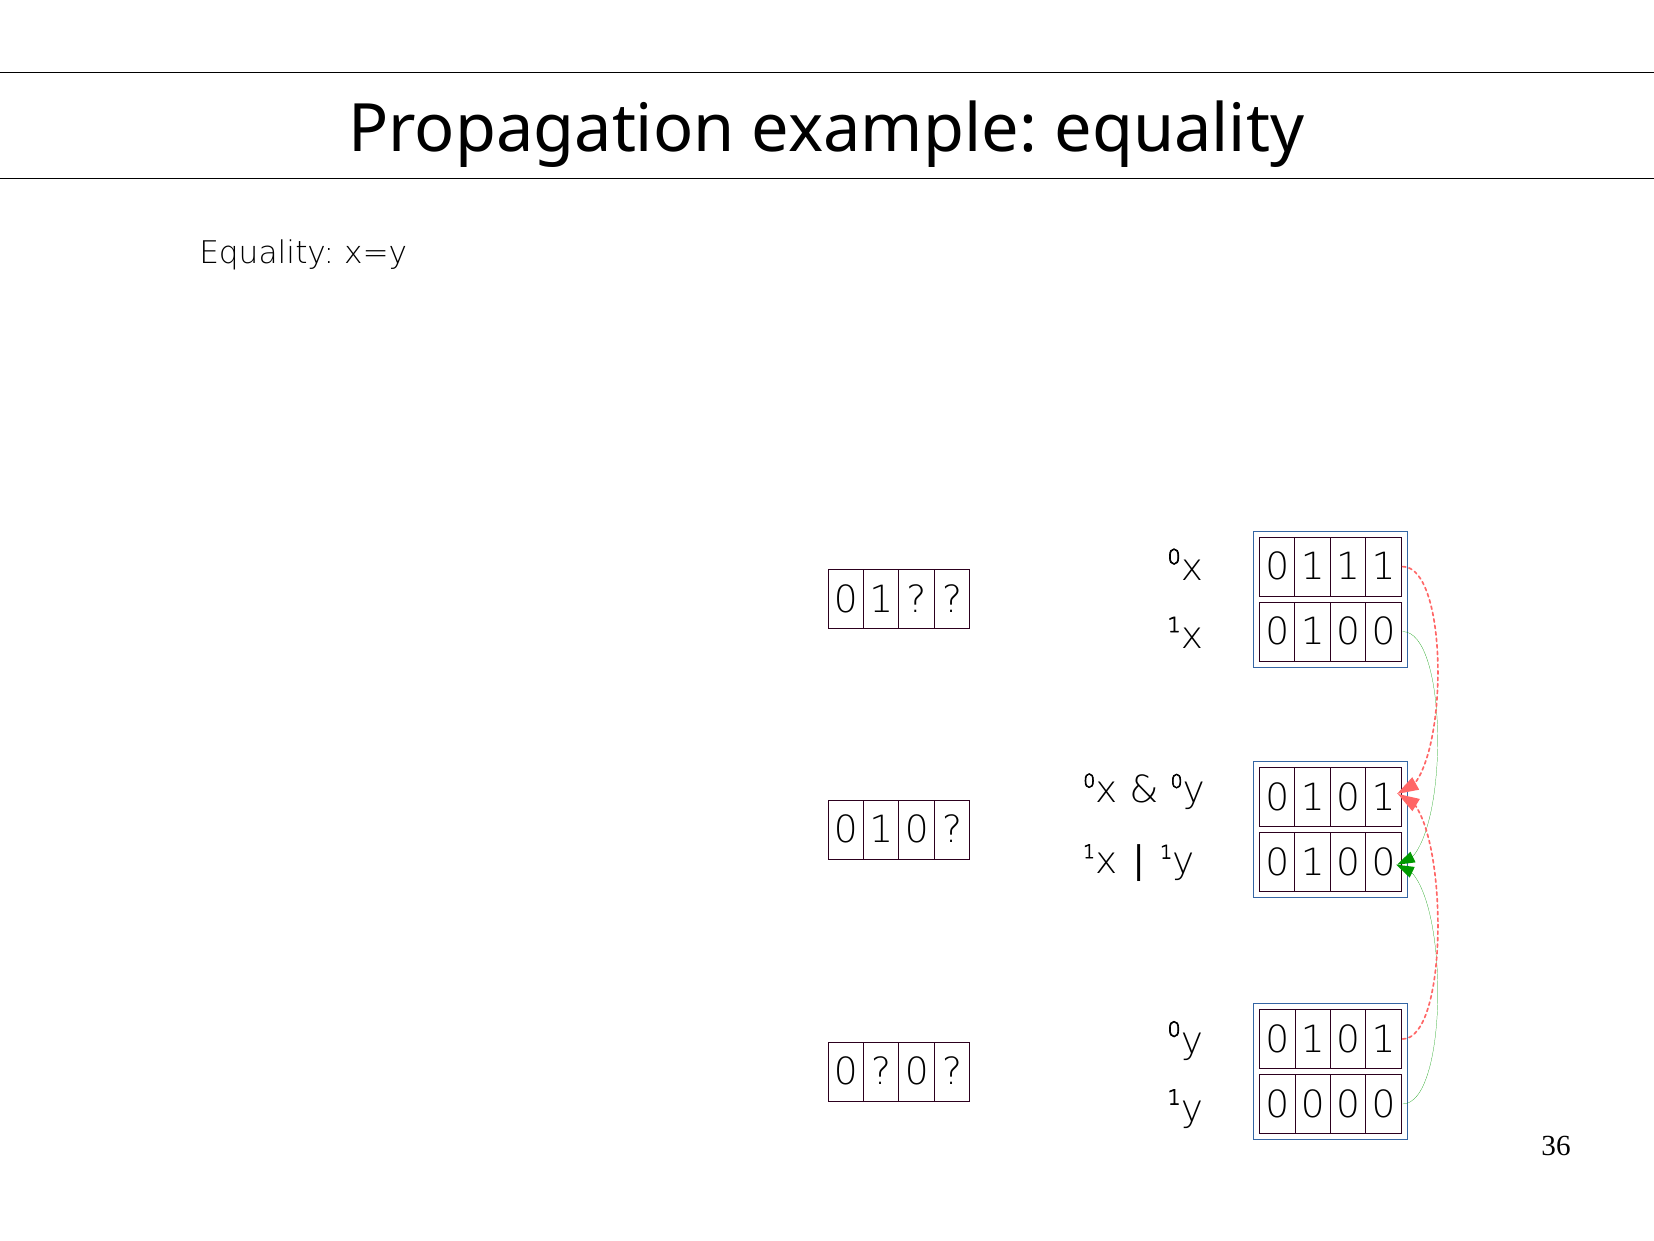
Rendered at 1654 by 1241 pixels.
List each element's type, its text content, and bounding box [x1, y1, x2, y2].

text_box ? [934, 1042, 970, 1102]
text_box 1 [1365, 537, 1402, 597]
text_box 1 [1294, 537, 1330, 597]
text_box 0 [1365, 602, 1402, 662]
text_box 0 [1259, 602, 1294, 662]
text_box 0 [828, 569, 863, 629]
text_box Propagation example: equality [0, 72, 1654, 166]
text_box 0 [828, 800, 863, 860]
text_box 0 [898, 1042, 934, 1102]
text_box 1 [1295, 1009, 1330, 1069]
text_box 0 [1295, 1074, 1330, 1134]
text_box 0 [1330, 602, 1365, 662]
text_box 0 [1330, 767, 1365, 827]
text_box 0 [828, 1042, 863, 1102]
text_box 0 [1330, 1074, 1365, 1134]
text_box 0 [1330, 832, 1365, 892]
text_box 1 [863, 800, 898, 860]
text_box 1y [1152, 1075, 1219, 1141]
text_box 0 [1259, 1074, 1295, 1134]
text_box 0 [1259, 767, 1294, 827]
text_box 0 [1259, 832, 1294, 892]
text_box 1 [1294, 602, 1330, 662]
text_box 1 [1365, 1009, 1402, 1069]
text_box 0 [1259, 1009, 1295, 1069]
text_box 0 [1365, 832, 1402, 892]
text_box 1 [863, 569, 898, 629]
text_box ? [863, 1042, 898, 1102]
text_box 1x ∣ 1y [1083, 838, 1230, 904]
text_box 0x [1152, 534, 1219, 600]
text_box 1x [1152, 602, 1219, 668]
text_box 1 [1330, 537, 1365, 597]
text_box 0x & 0y [1083, 767, 1230, 833]
text_box 0y [1152, 1007, 1219, 1073]
text_box 0 [898, 800, 934, 860]
text_box 0 [1330, 1009, 1365, 1069]
text_box 1 [1294, 767, 1330, 827]
text_box 1 [1294, 832, 1330, 892]
text_box Equality: x=y [199, 234, 508, 287]
text_box 1 [1365, 767, 1402, 827]
text_box 0 [1365, 1074, 1402, 1134]
text_box 0 [1259, 537, 1294, 597]
text_box ? [898, 569, 934, 629]
text_box ? [934, 800, 970, 860]
text_box ? [934, 569, 970, 629]
